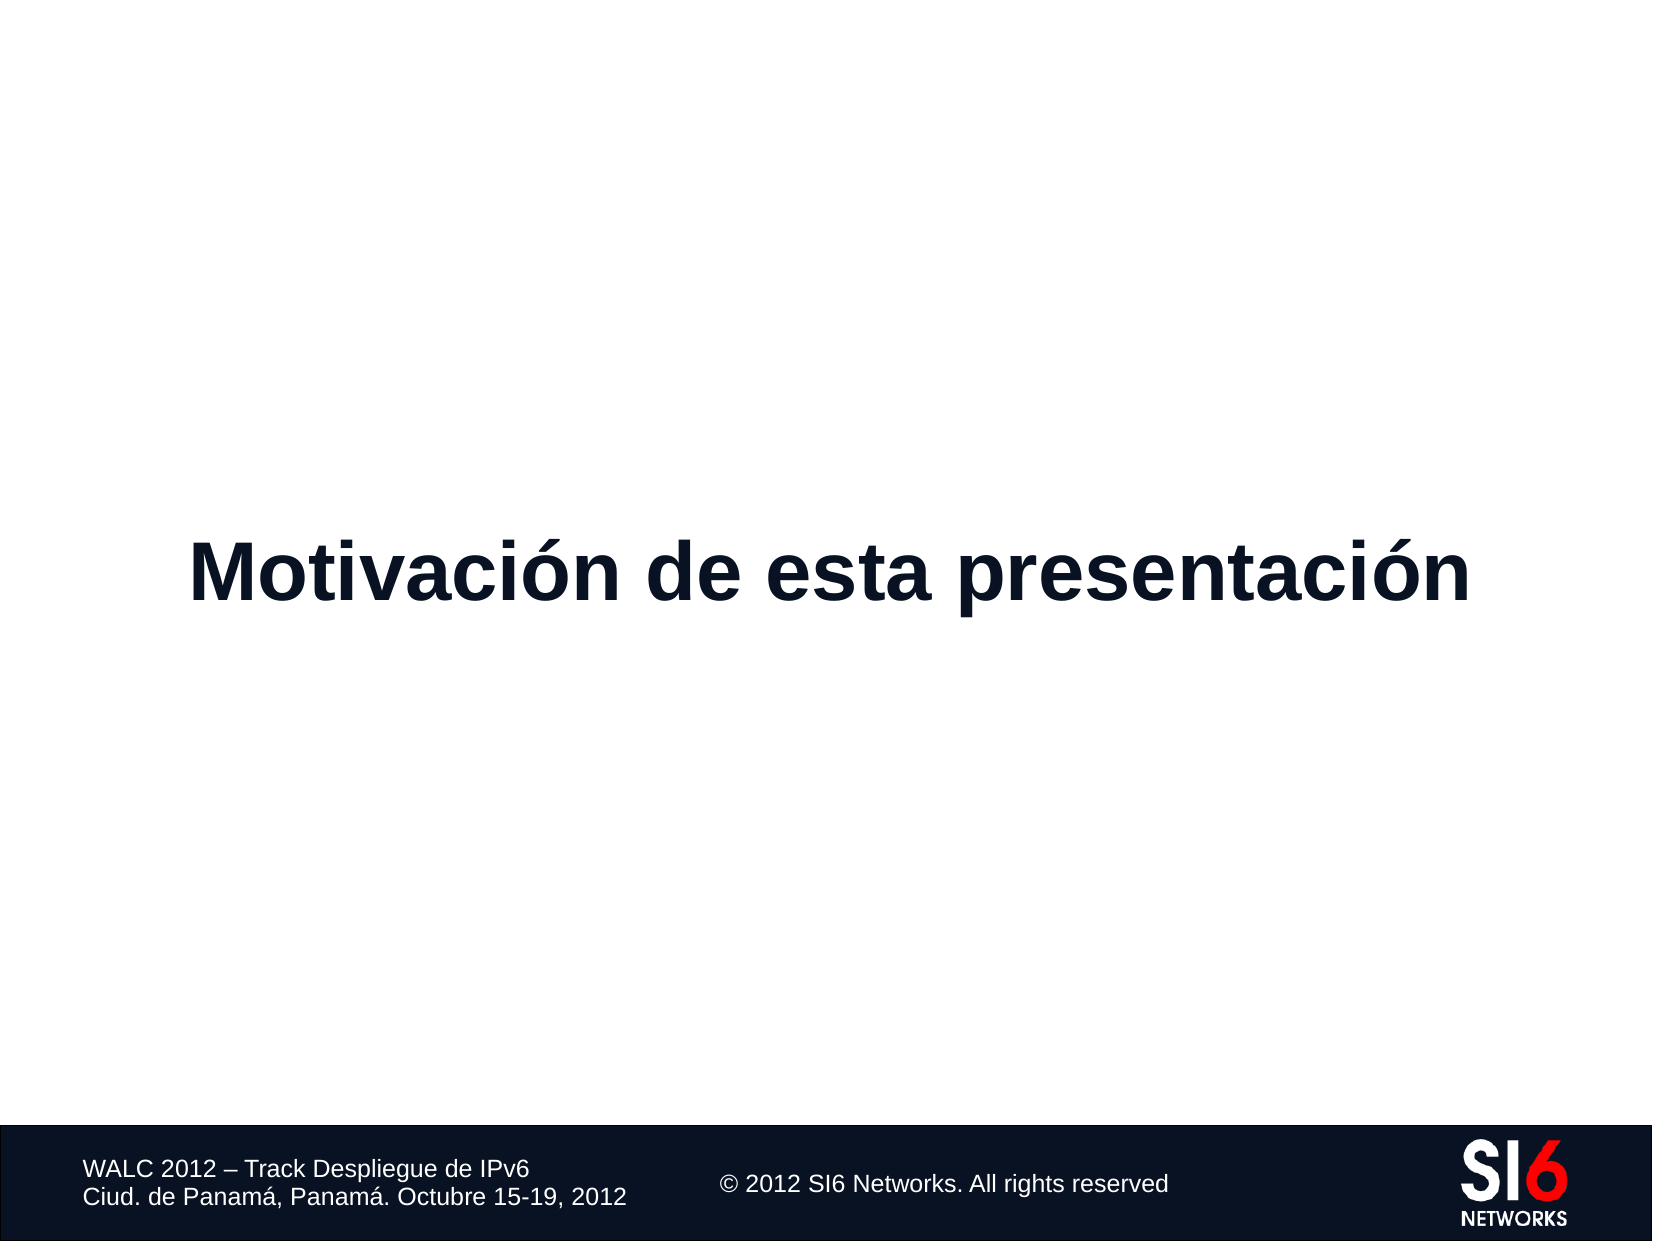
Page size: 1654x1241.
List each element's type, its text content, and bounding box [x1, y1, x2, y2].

title Motivación de esta presentación [86, 467, 1576, 676]
picture [1461, 1139, 1567, 1226]
